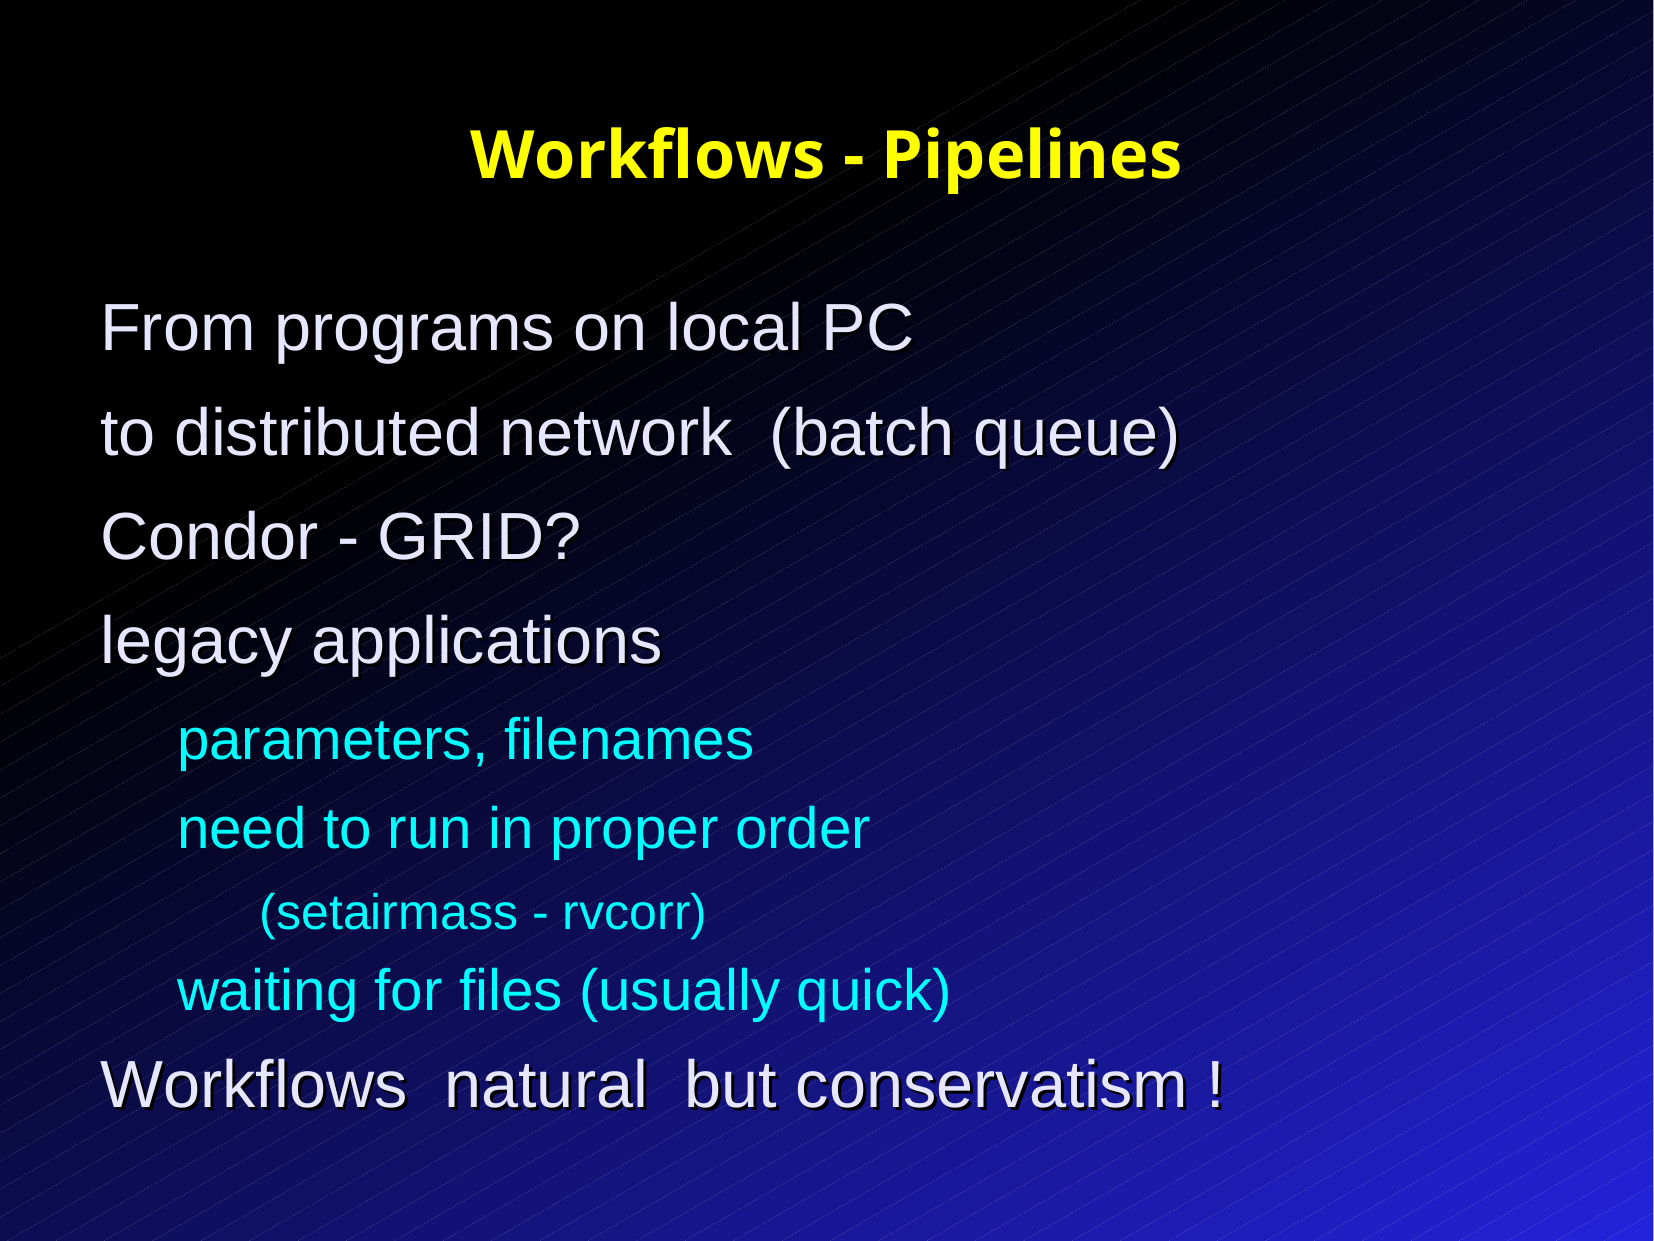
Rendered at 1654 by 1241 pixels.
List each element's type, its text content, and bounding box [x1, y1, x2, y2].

title Workflows - Pipelines [82, 49, 1571, 257]
list From programs on local PC to distributed network (batch queue) Condor - GRID? legacy applications parameters, filenames need to run in proper order (setairmass - rvcorr) waiting for files (usually quick) Workflows natural but conservatism ! [82, 290, 1571, 1148]
